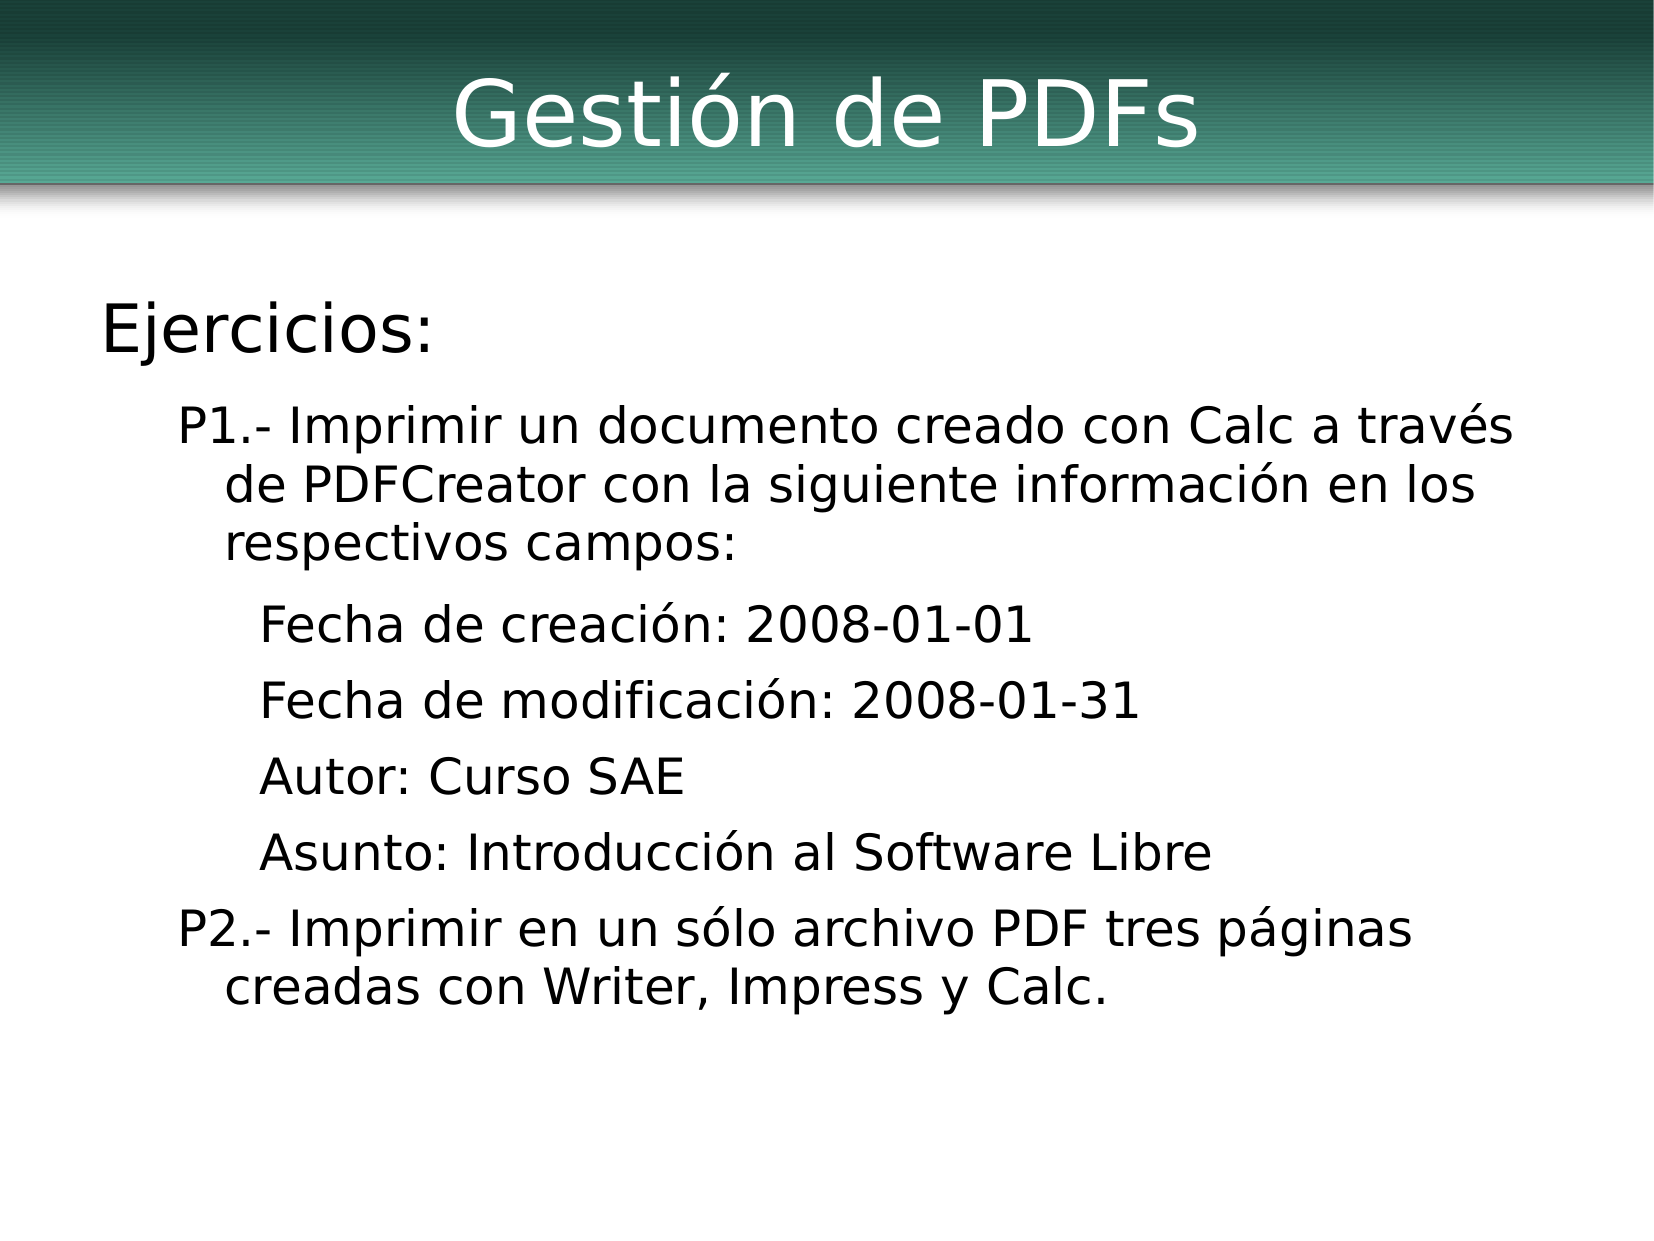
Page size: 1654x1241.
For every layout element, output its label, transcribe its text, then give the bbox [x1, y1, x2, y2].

picture [0, 0, 1654, 225]
title Gestión de PDFs [82, 11, 1571, 219]
list Ejercicios: P1.- Imprimir un documento creado con Calc a través de PDFCreator con la siguiente información en los respectivos campos: Fecha de creación: 2008-01-01 Fecha de modificación: 2008-01-31 Autor: Curso SAE Asunto: Introducción al Software Libre P2.- Imprimir en un sólo archivo PDF tres páginas creadas con Writer, Impress y Calc. [82, 290, 1571, 1094]
